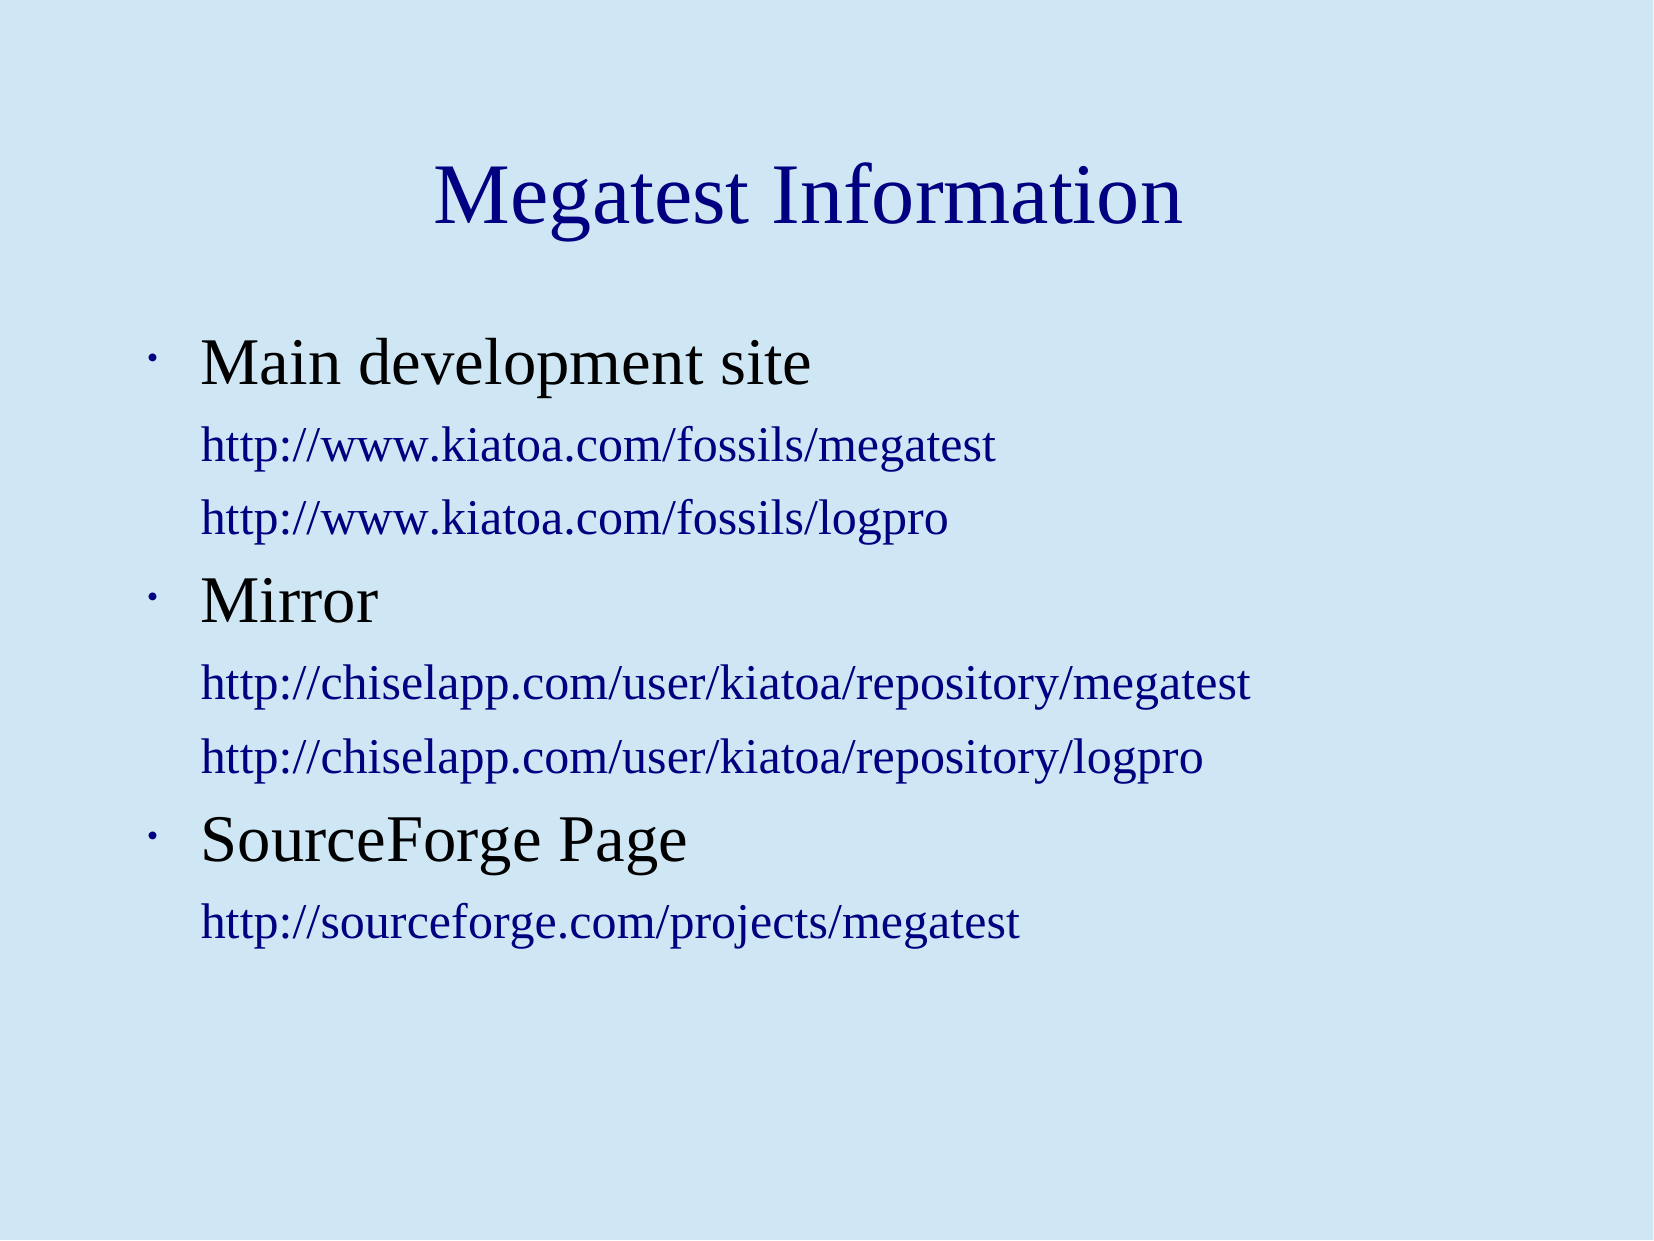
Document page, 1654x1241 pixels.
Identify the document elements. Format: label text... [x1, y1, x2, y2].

title Megatest Information [82, 90, 1536, 298]
list Main development site http://www.kiatoa.com/fossils/megatest http://www.kiatoa.com/fossils/logpro Mirror http://chiselapp.com/user/kiatoa/repository/megatest http://chiselapp.com/user/kiatoa/repository/logpro SourceForge Page http://sourceforge.com/projects/megatest [129, 324, 1489, 1045]
